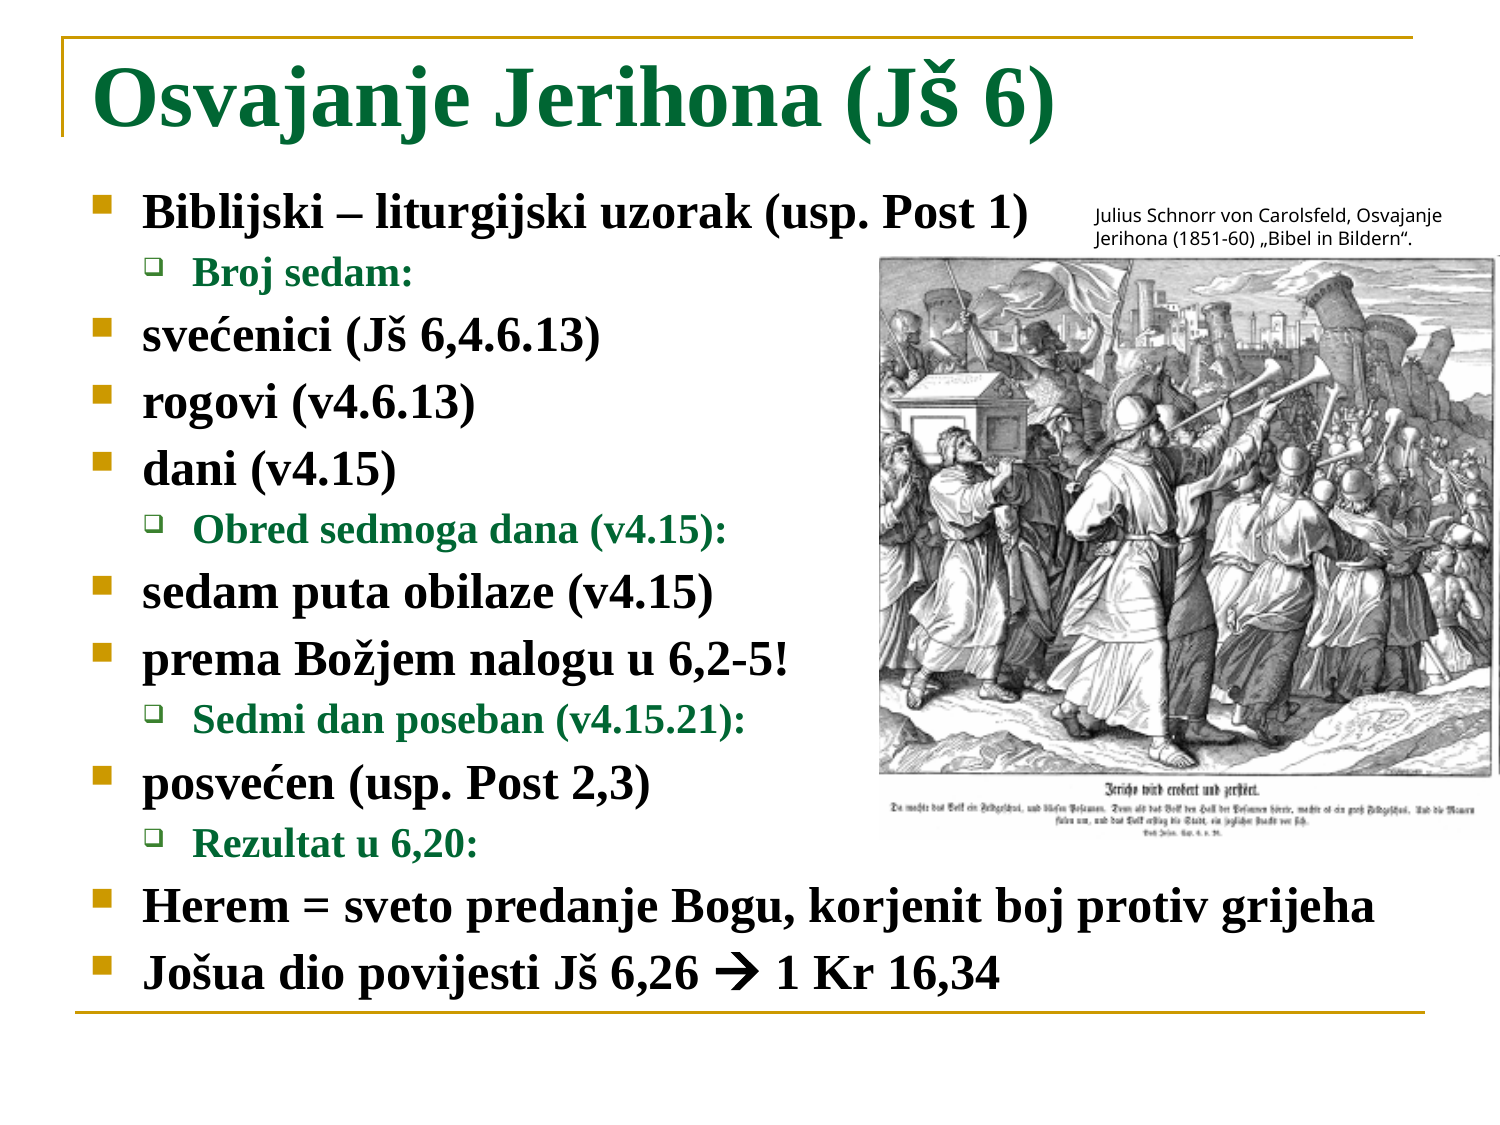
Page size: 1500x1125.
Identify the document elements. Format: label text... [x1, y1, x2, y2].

text_box Julius Schnorr von Carolsfeld, Osvajanje Jerihona (1851-60) „Bibel in Bildern“. [1080, 196, 1500, 257]
list Biblijski – liturgijski uzorak (usp. Post 1) Broj sedam: svećenici (Jš 6,4.6.13) rogovi (v4.6.13) dani (v4.15) Obred sedmoga dana (v4.15): sedam puta obilaze (v4.15) prema Božjem nalogu u 6,2-5! Sedmi dan poseban (v4.15.21): posvećen (usp. Post 2,3) Rezultat u 6,20: Herem = sveto predanje Bogu, korjenit boj protiv grijeha Jošua dio povijesti Jš 6,26  1 Kr 16,34 [75, 177, 1500, 1012]
title Osvajanje Jerihona (Jš 6) [76, 30, 1427, 177]
picture [879, 255, 1500, 840]
